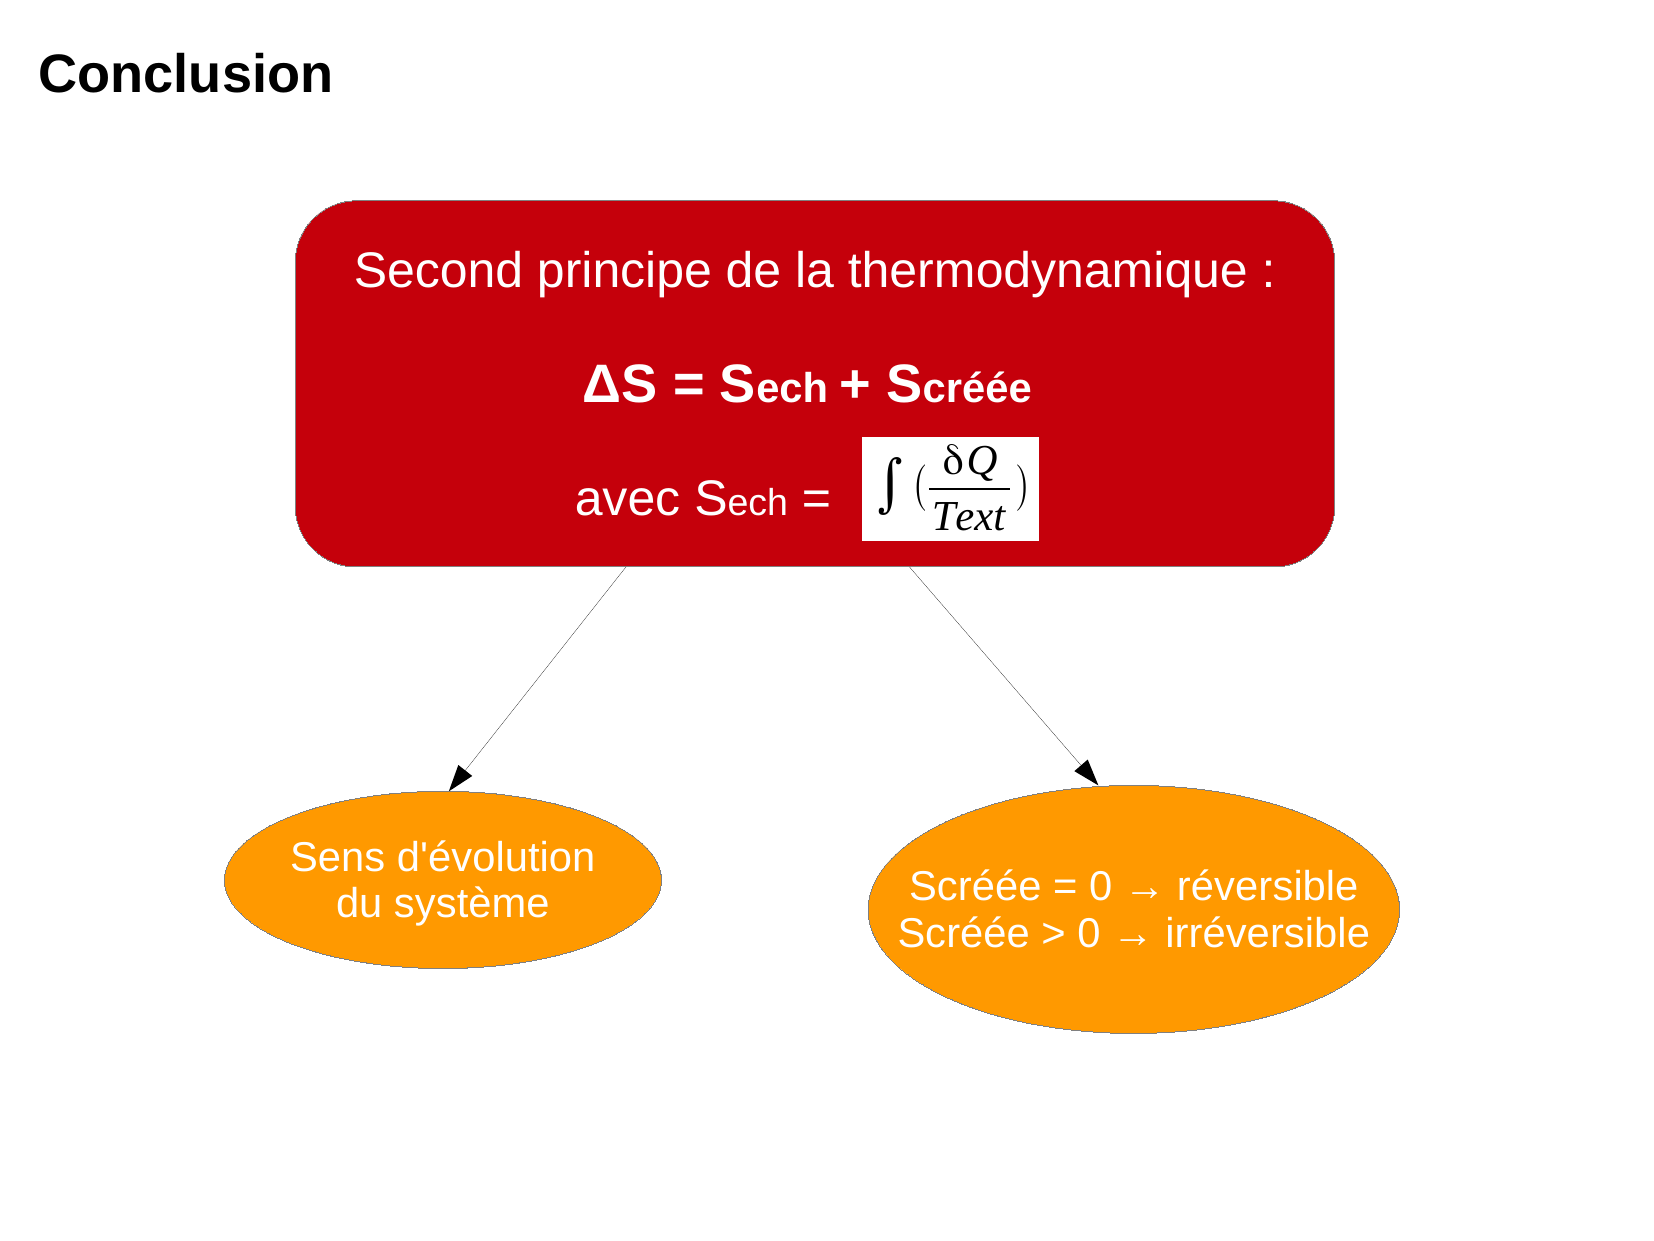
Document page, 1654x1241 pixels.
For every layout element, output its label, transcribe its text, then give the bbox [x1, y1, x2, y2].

text_box Conclusion [23, 35, 804, 113]
chart [862, 437, 1040, 541]
text_box Scréée = 0 → réversible Scréée > 0 → irréversible [868, 785, 1400, 1034]
text_box Sens d'évolution du système [224, 791, 662, 969]
text_box Second principe de la thermodynamique : ΔS = Sech + Scréée avec Sech = [295, 200, 1335, 567]
